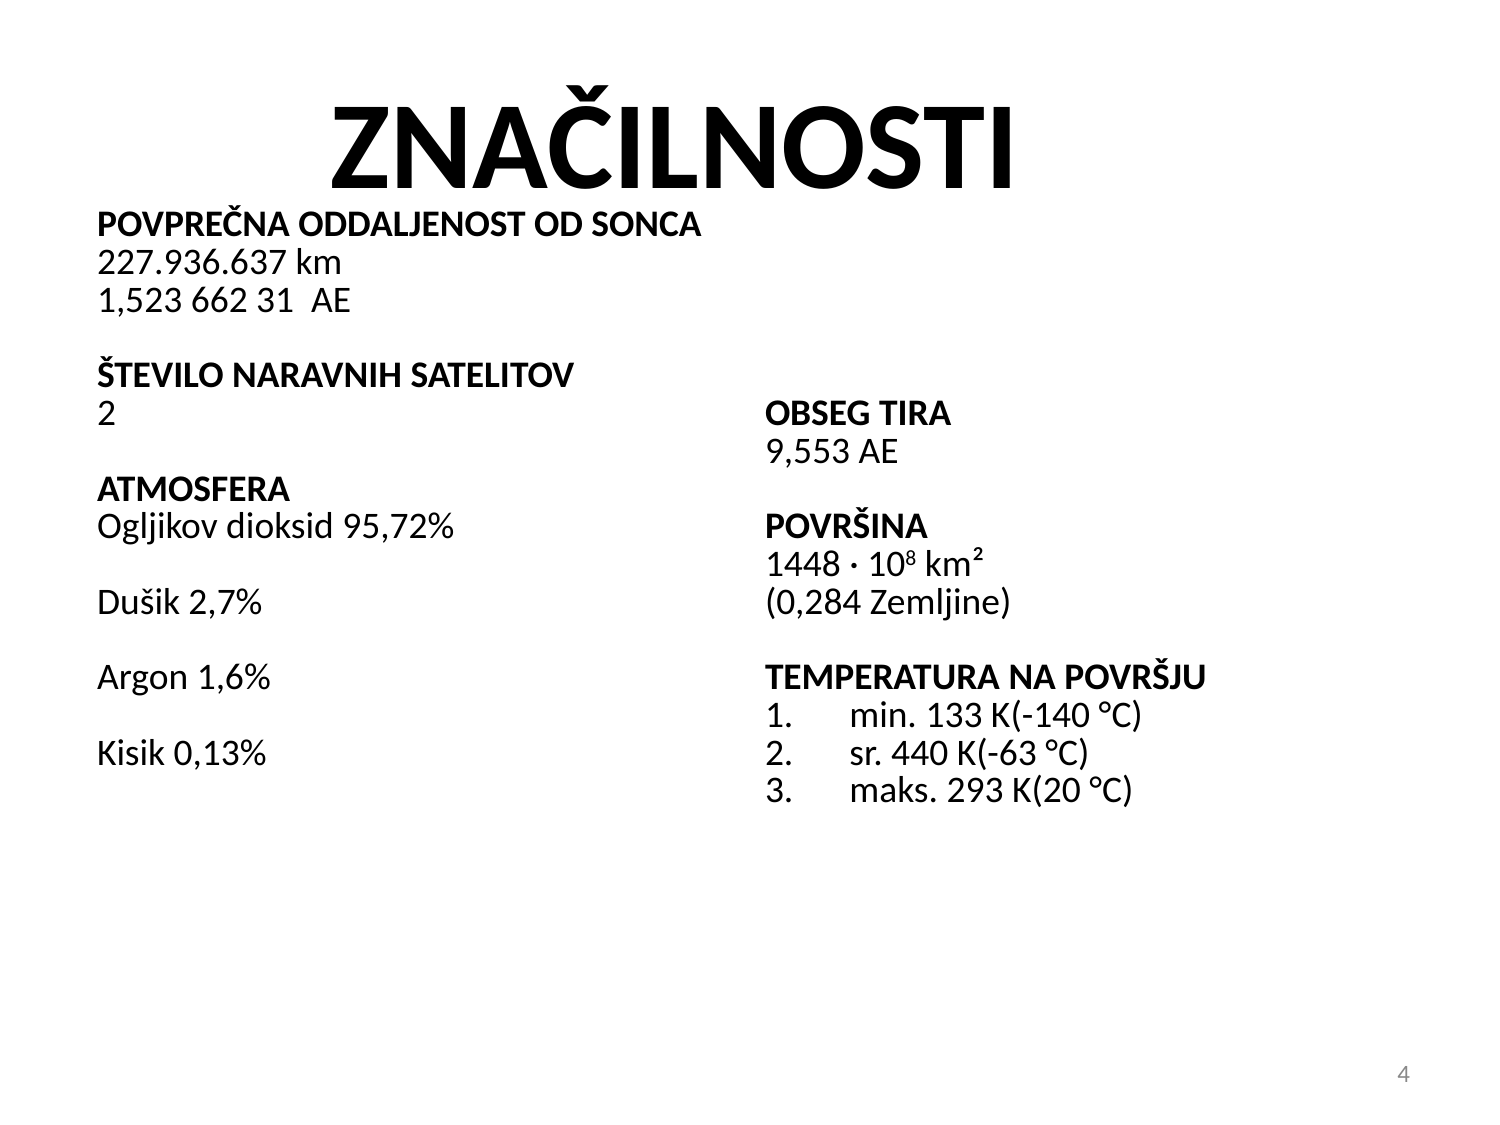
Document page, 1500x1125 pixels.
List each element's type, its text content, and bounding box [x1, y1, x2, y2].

table_header POVPREČNA ODDALJENOST OD SONCA 227.936.637 km 1,523 662 31 AE ŠTEVILO NARAVNIH SATELITOV 2 ATMOSFERA Ogljikov dioksid 95,72% Dušik 2,7% Argon 1,6% Kisik 0,13% [82, 201, 750, 971]
title ZNAČILNOSTI [0, 45, 1350, 233]
slide_number <number> [1074, 1042, 1425, 1103]
table_header OBSEG TIRA 9,553 AE POVRŠINA 1448 · 108 km² (0,284 Zemljine) TEMPERATURA NA POVRŠJU min. 133 K(-140 °C) sr. 440 K(-63 °C) maks. 293 K(20 °C) [750, 201, 1418, 971]
